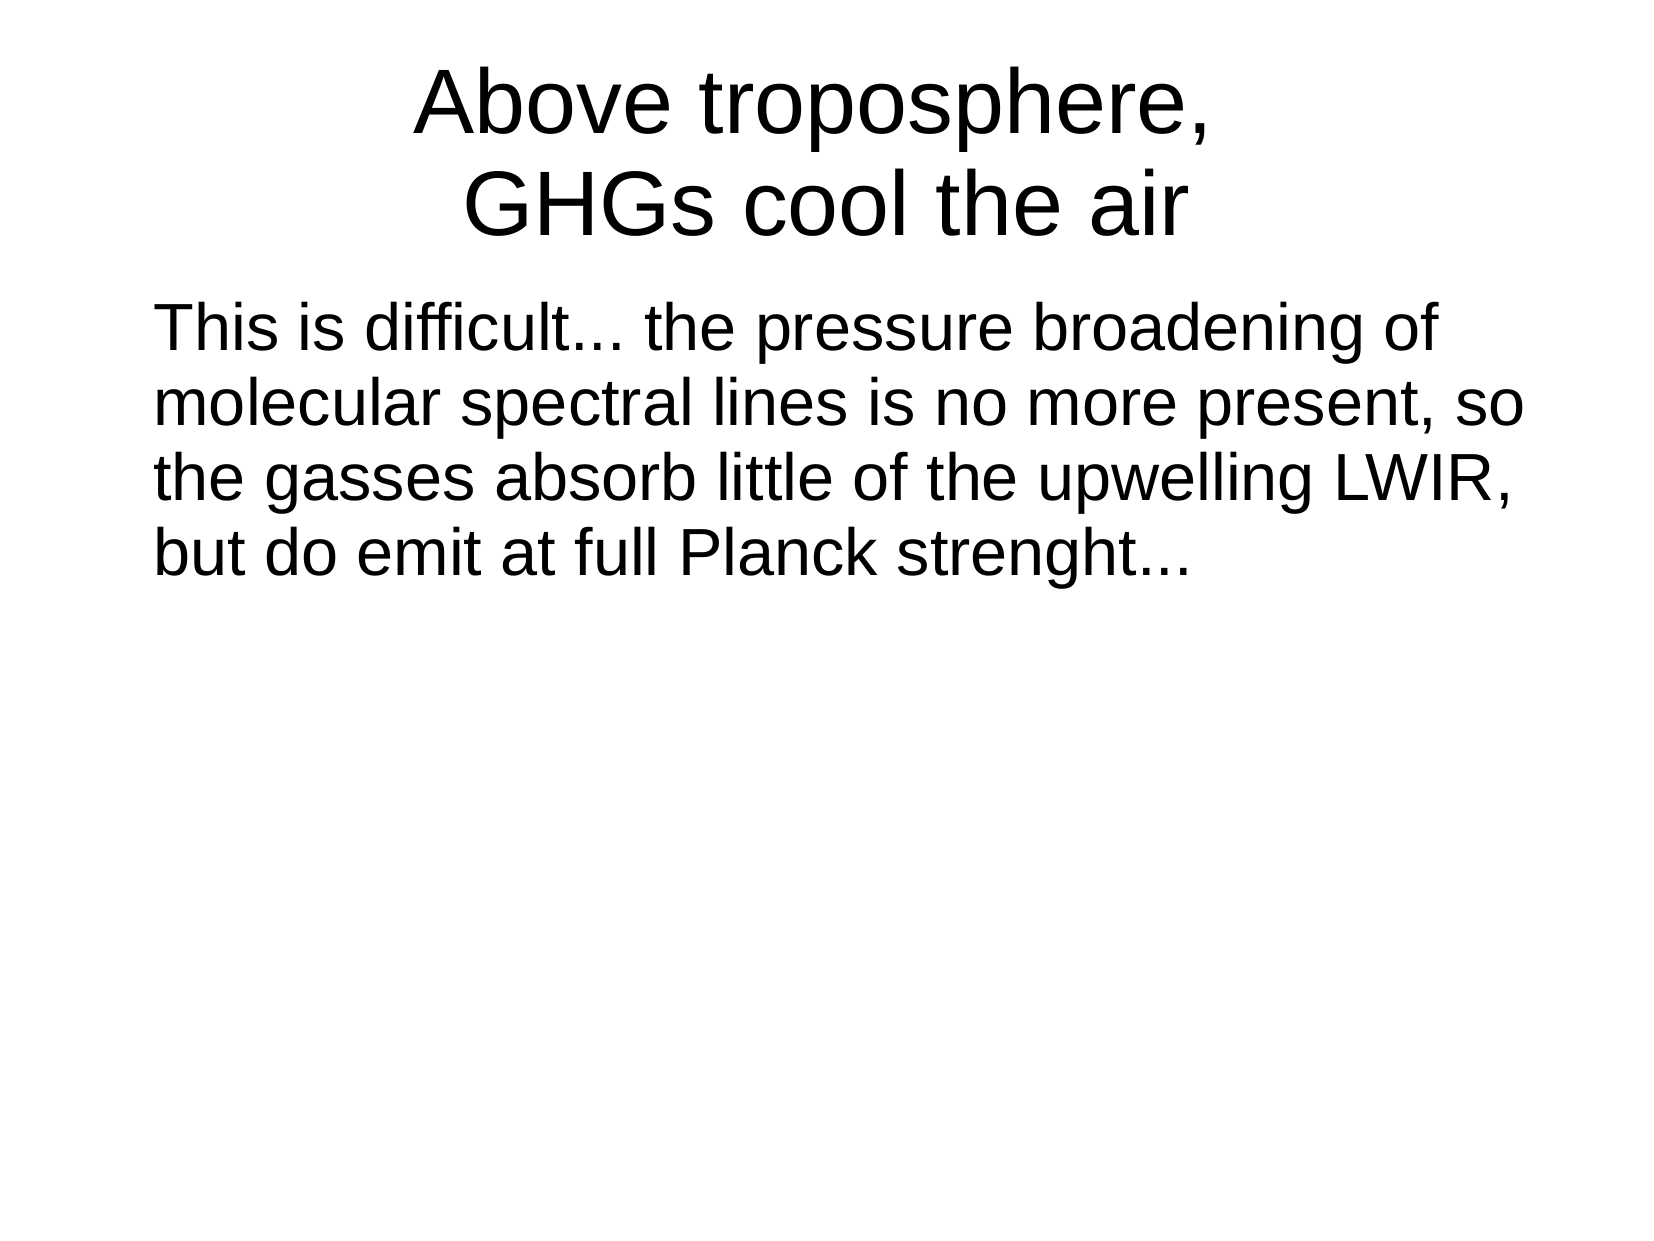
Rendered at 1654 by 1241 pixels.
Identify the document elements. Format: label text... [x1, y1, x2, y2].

list This is difficult... the pressure broadening of molecular spectral lines is no more present, so the gasses absorb little of the upwelling LWIR, but do emit at full Planck strenght... [82, 290, 1538, 1010]
title Above troposphere, GHGs cool the air [82, 49, 1571, 257]
